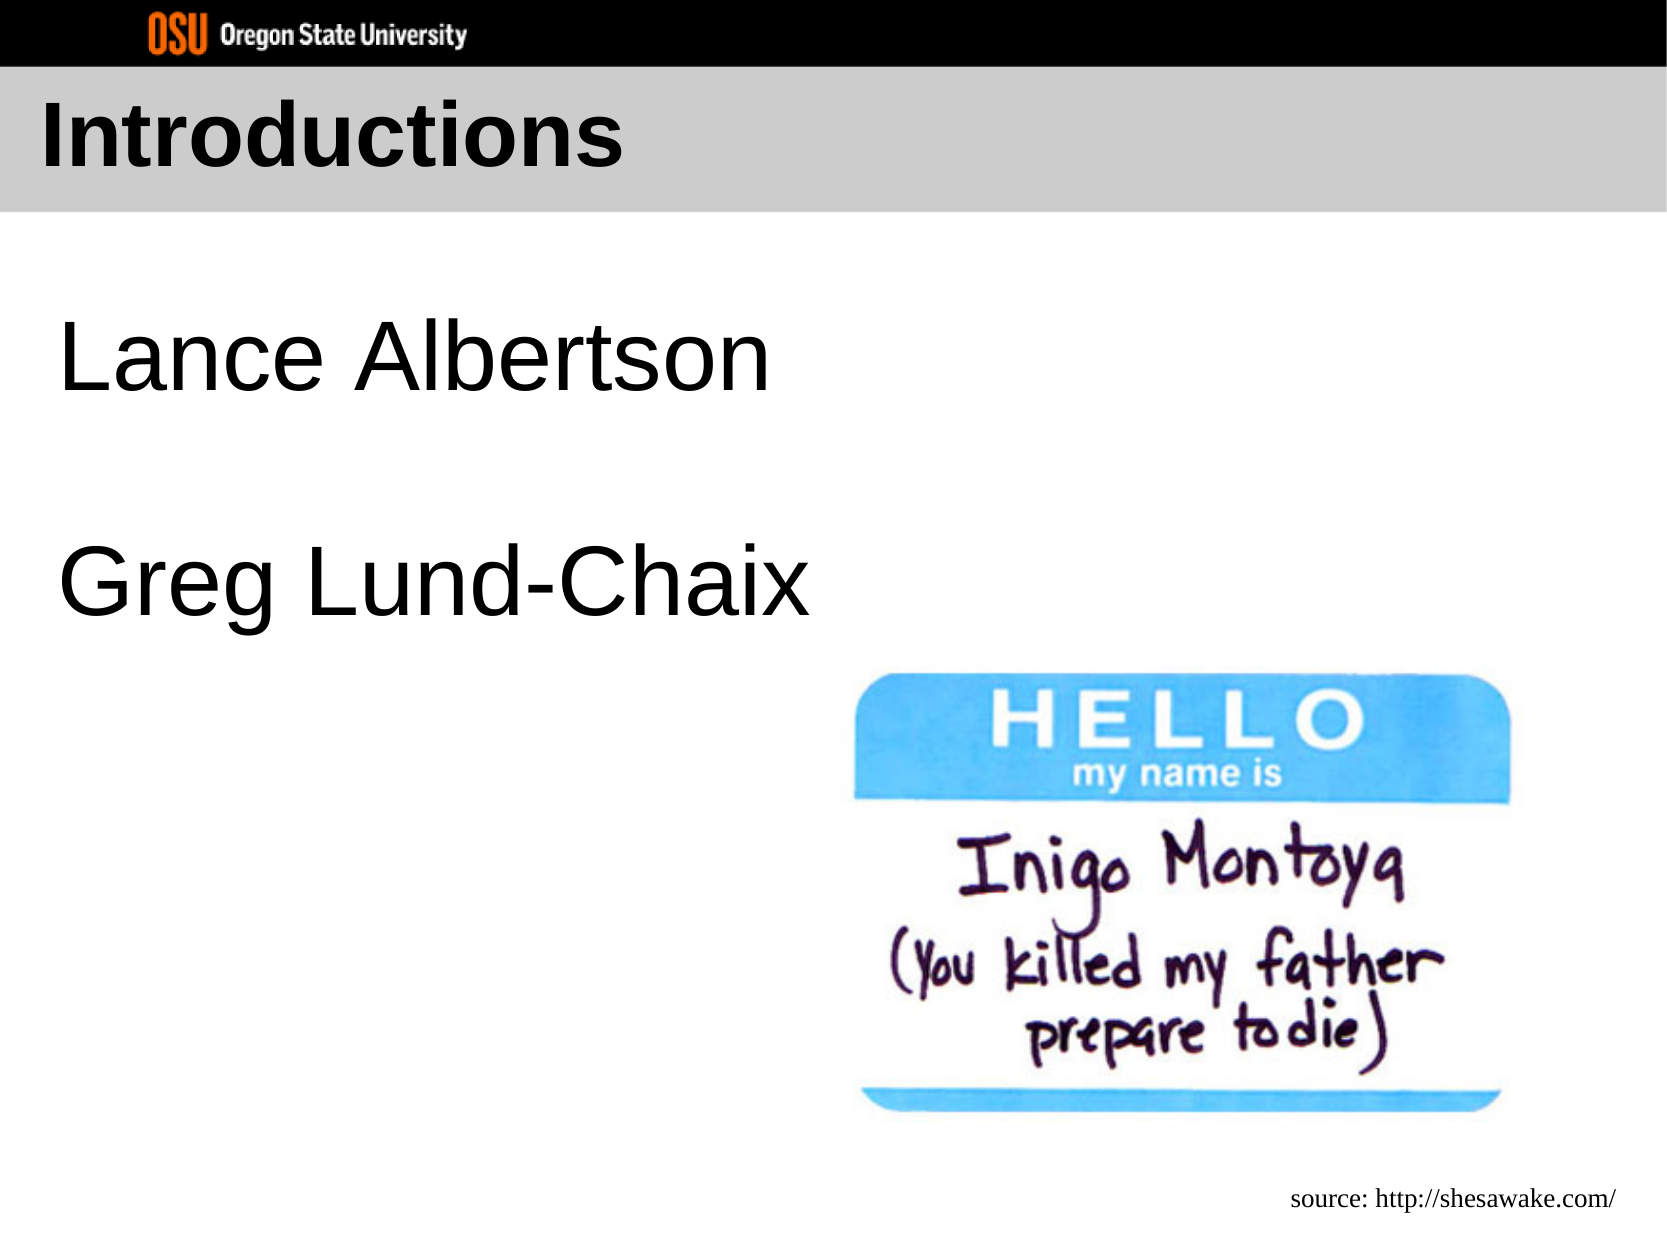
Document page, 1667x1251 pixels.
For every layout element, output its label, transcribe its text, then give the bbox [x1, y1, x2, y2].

list Lance Albertson Greg Lund-Chaix [57, 300, 899, 641]
picture [0, 0, 1667, 1251]
text_box source: http://shesawake.com/ [1290, 1183, 1651, 1215]
title Introductions [40, 83, 1625, 233]
